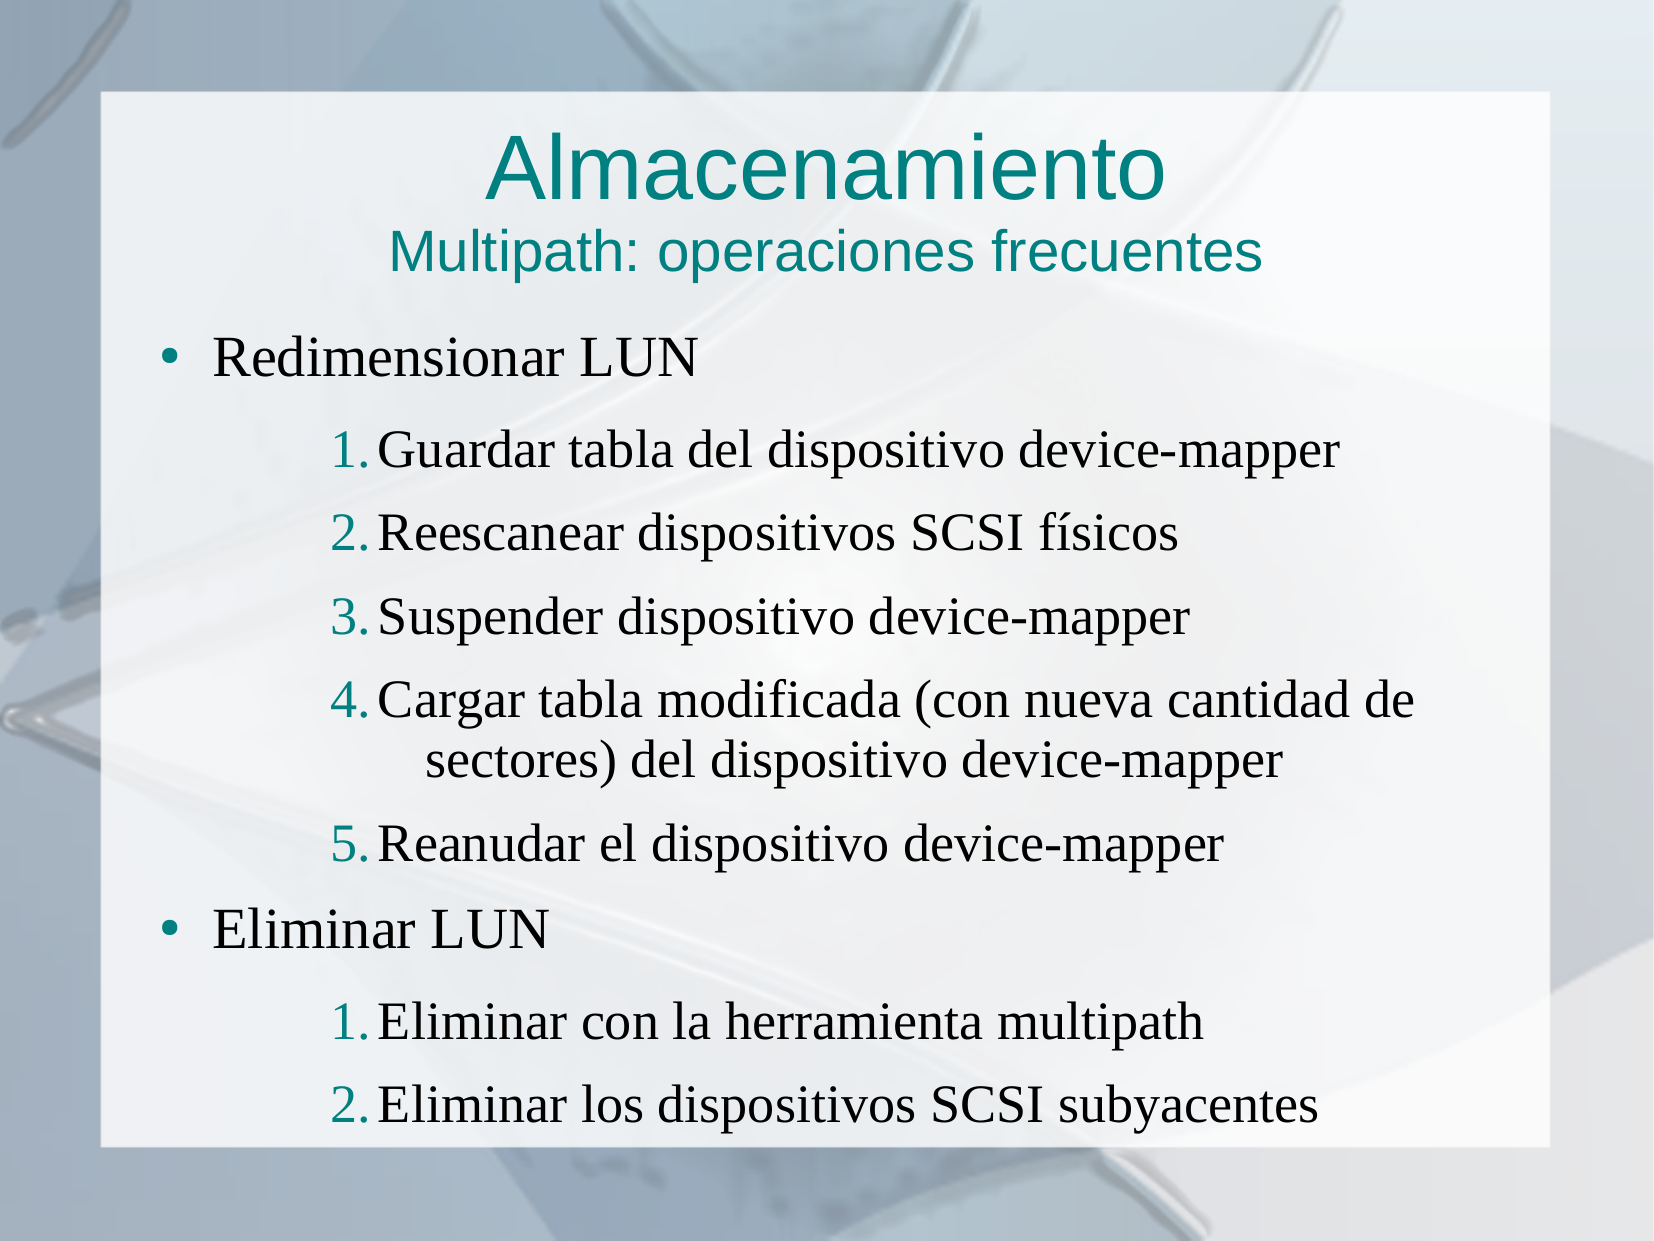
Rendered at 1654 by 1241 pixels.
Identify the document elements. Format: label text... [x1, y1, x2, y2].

picture [0, 0, 1654, 1241]
list Redimensionar LUN Guardar tabla del dispositivo device-mapper Reescanear dispositivos SCSI físicos Suspender dispositivo device-mapper Cargar tabla modificada (con nueva cantidad de sectores) del dispositivo device-mapper Reanudar el dispositivo device-mapper Eliminar LUN Eliminar con la herramienta multipath Eliminar los dispositivos SCSI subyacentes [141, 324, 1506, 1135]
title Almacenamiento Multipath: operaciones frecuentes [118, 96, 1536, 304]
